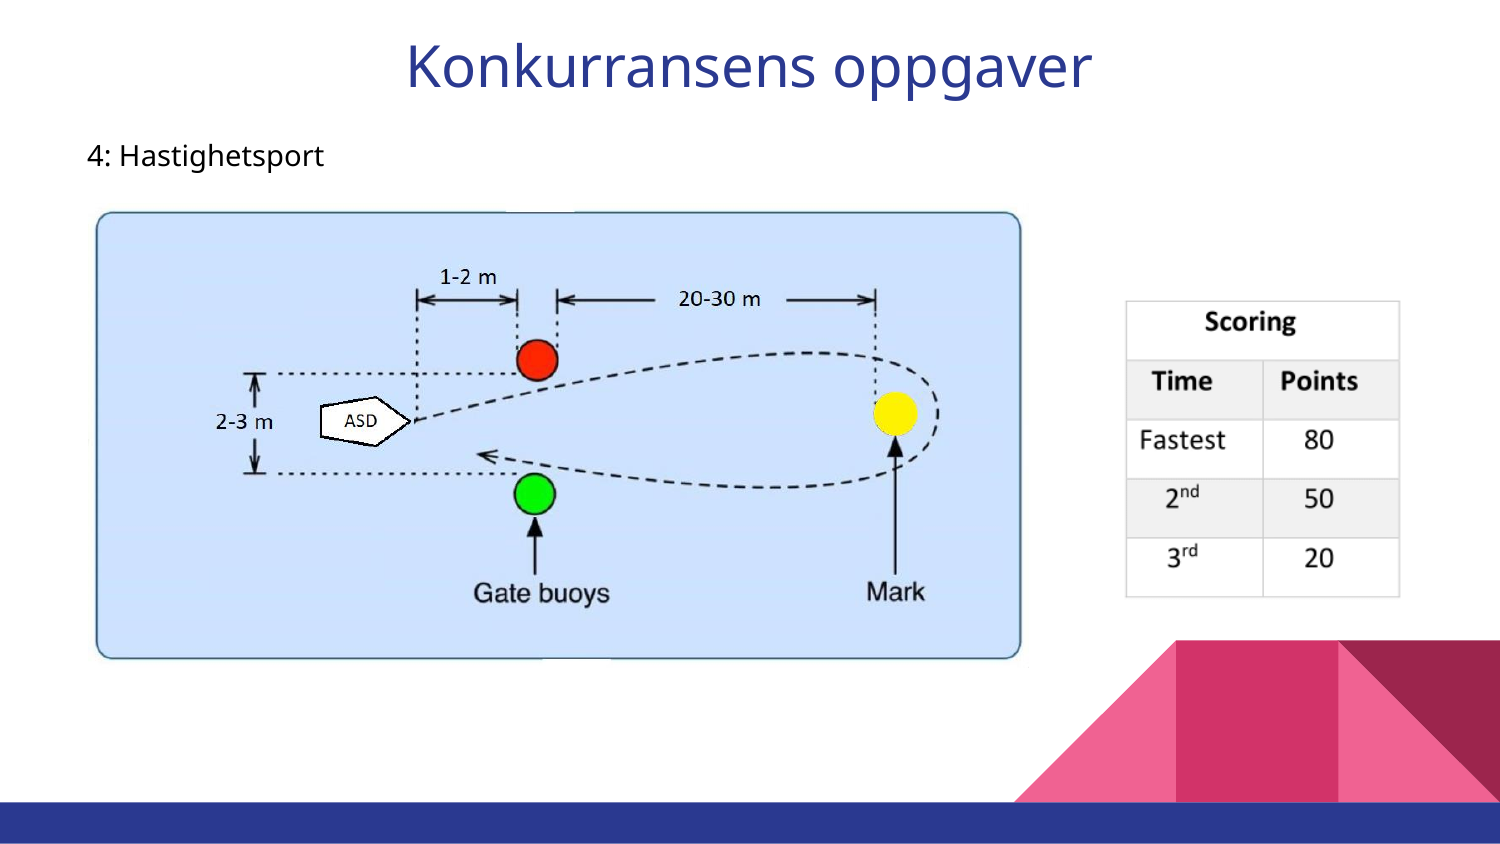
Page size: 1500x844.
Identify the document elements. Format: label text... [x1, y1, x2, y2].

picture [88, 203, 1029, 668]
text_box 4: Hastighetsport [72, 121, 542, 187]
picture [1121, 297, 1403, 600]
title Konkurransens oppgaver [51, 14, 1449, 114]
